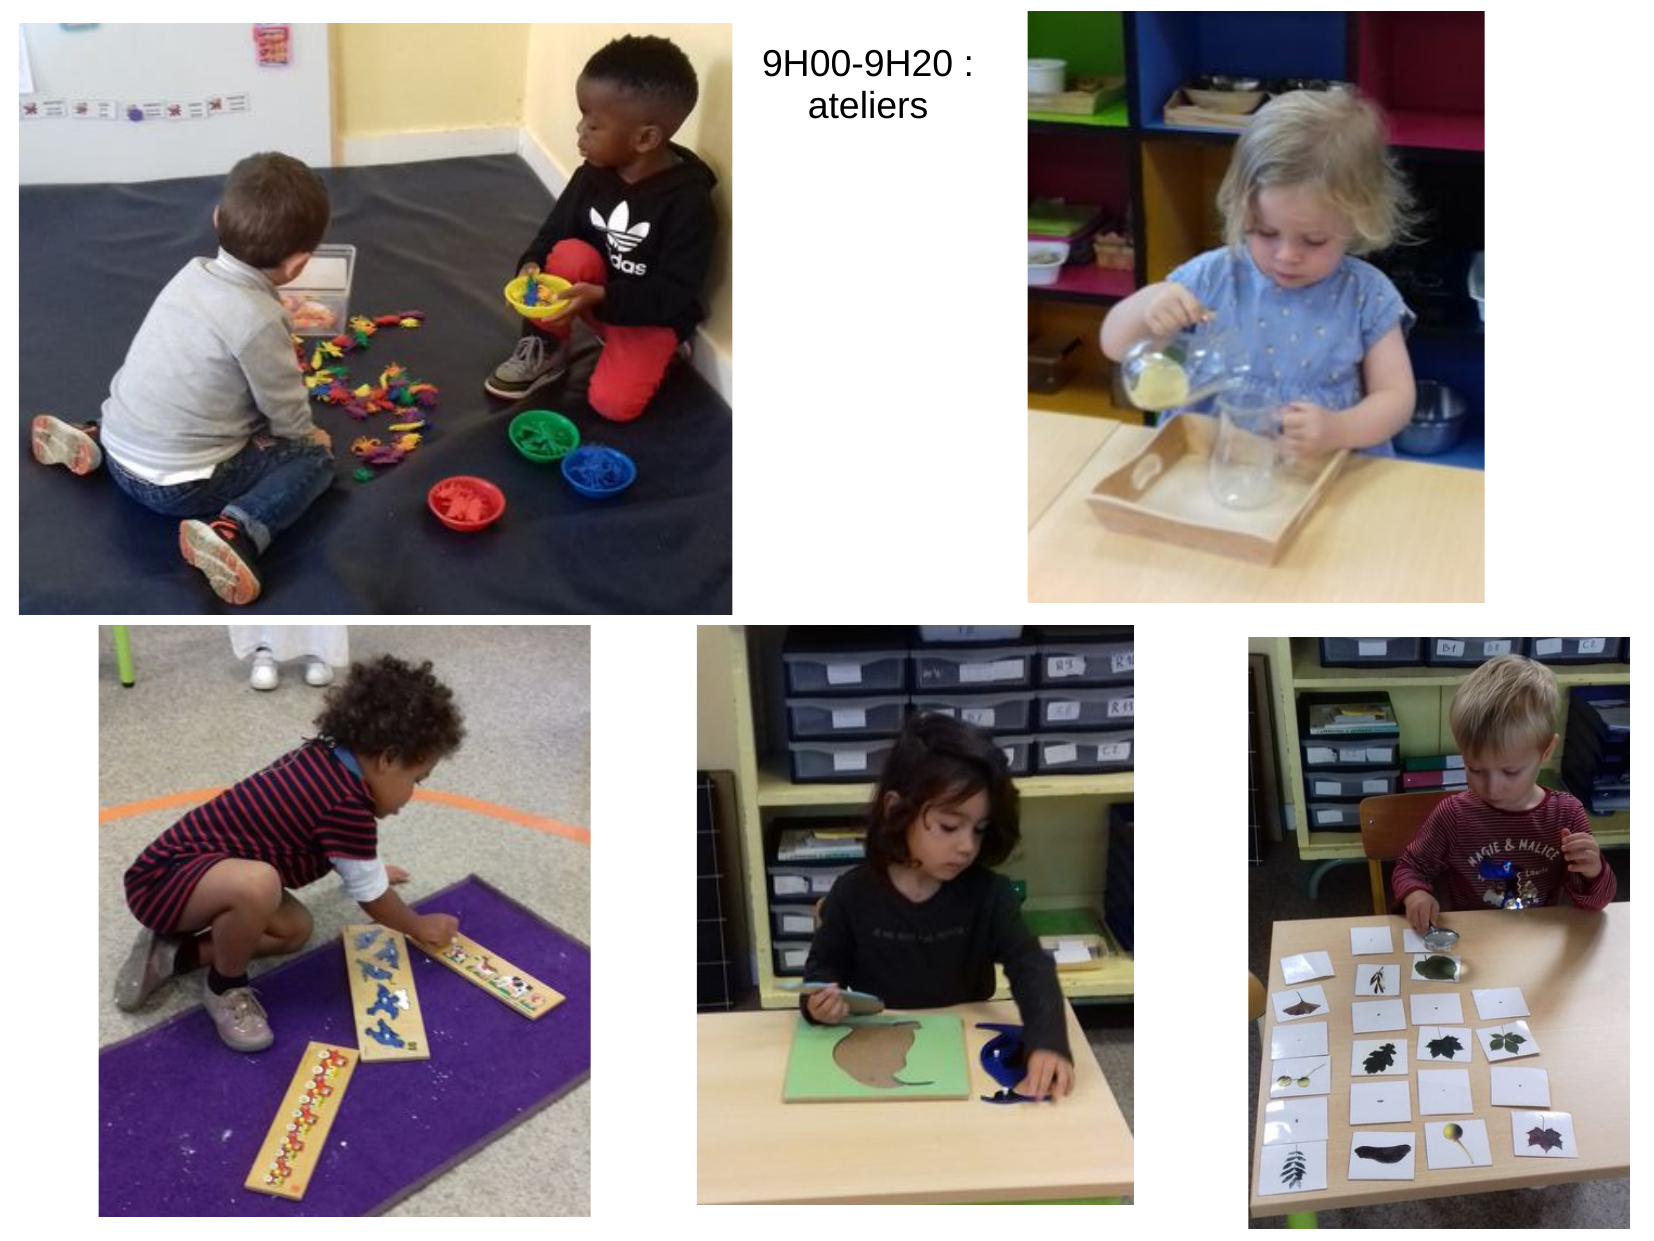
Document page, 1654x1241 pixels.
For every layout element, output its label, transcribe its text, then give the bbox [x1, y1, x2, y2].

picture [1248, 637, 1630, 1229]
picture [18, 23, 733, 615]
text_box 9H00-9H20 : ateliers [732, 35, 1004, 142]
picture [696, 625, 1134, 1205]
picture [1027, 11, 1485, 603]
picture [98, 625, 591, 1217]
